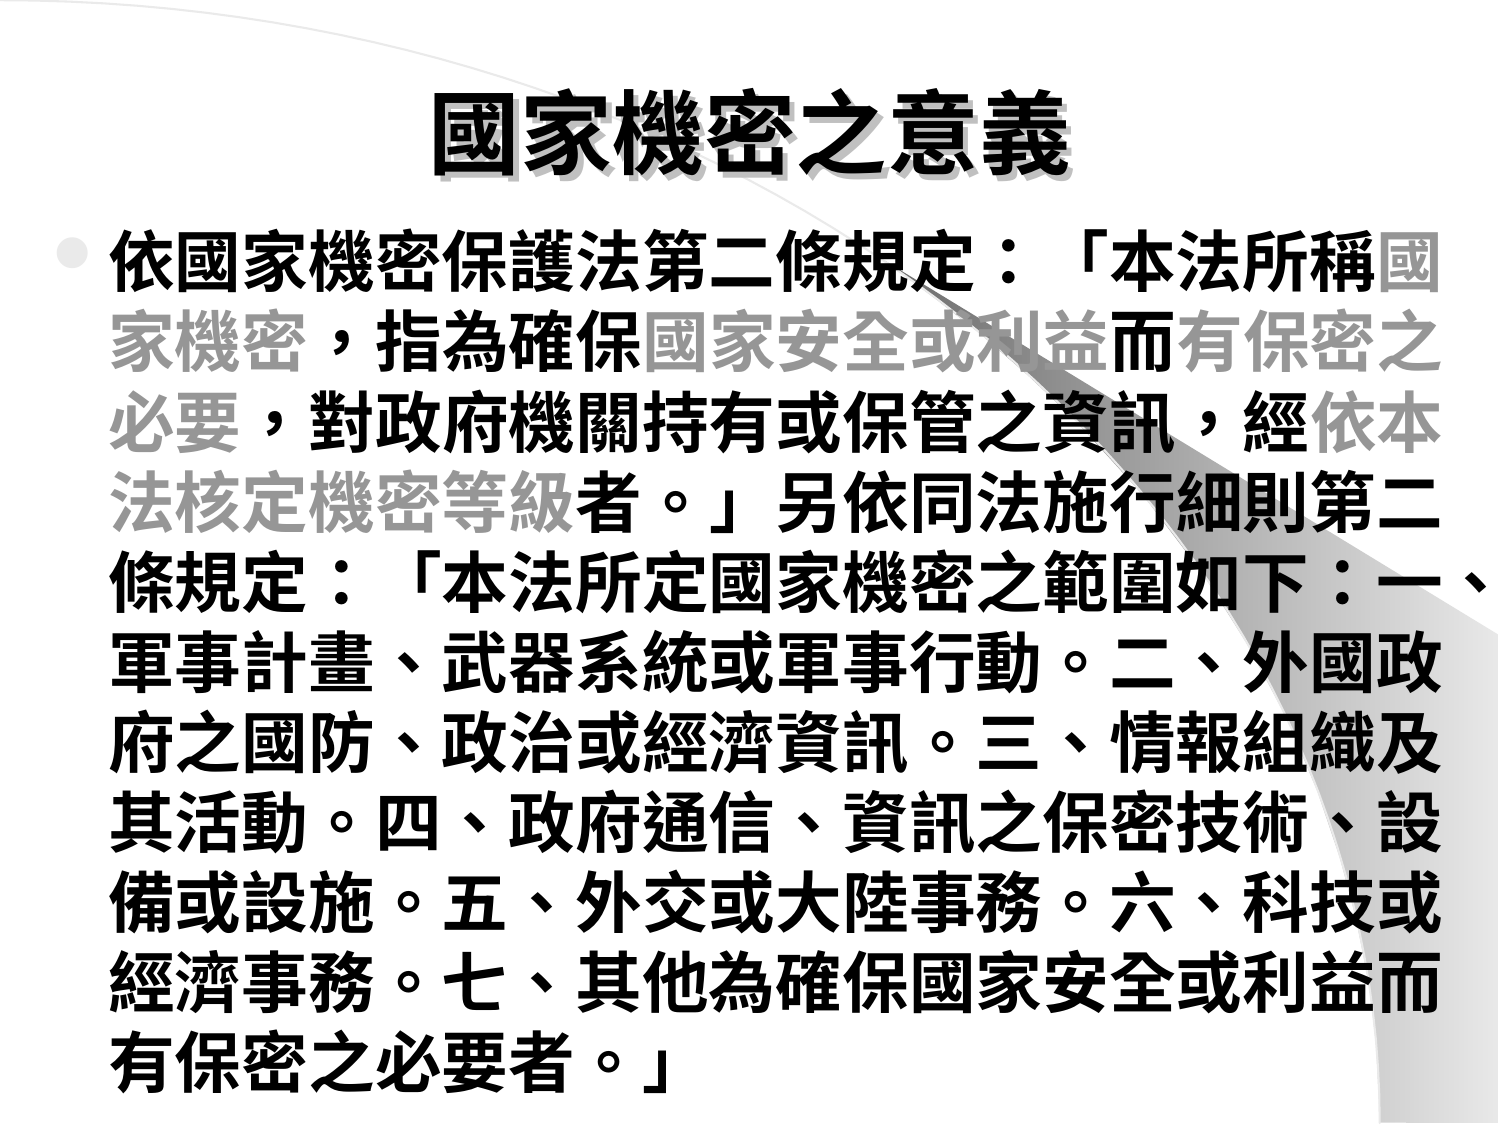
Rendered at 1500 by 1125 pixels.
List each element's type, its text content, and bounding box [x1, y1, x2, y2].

title 國家機密之意義 [112, 49, 1388, 212]
list 依國家機密保護法第二條規定：「本法所稱國家機密，指為確保國家安全或利益而有保密之必要，對政府機關持有或保管之資訊，經依本法核定機密等級者。」另依同法施行細則第二條規定：「本法所定國家機密之範圍如下：一、軍事計畫、武器系統或軍事行動。二、外國政府之國防、政治或經濟資訊。三、情報組織及其活動。四、政府通信、資訊之保密技術、設備或設施。五、外交或大陸事務。六、科技或經濟事務。七、其他為確保國家安全或利益而有保密之必要者。」 [37, 212, 1500, 1125]
